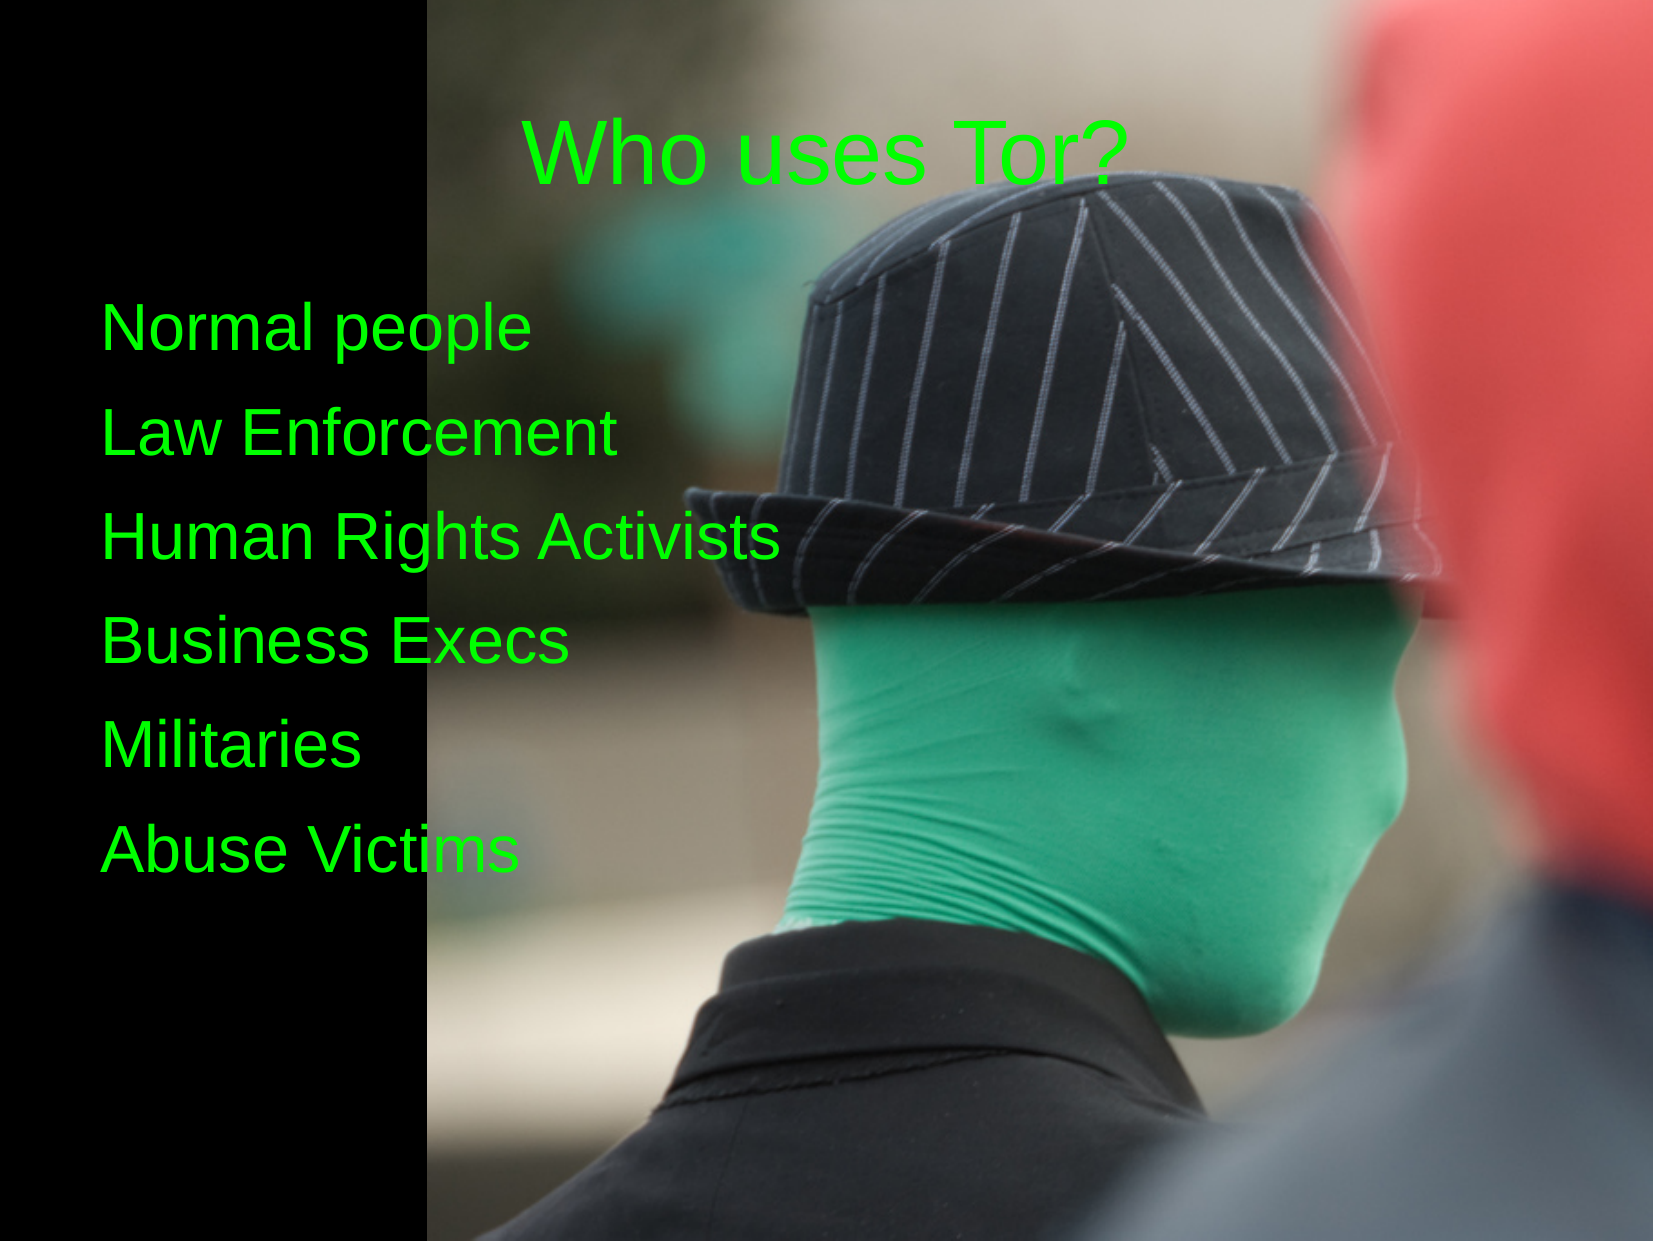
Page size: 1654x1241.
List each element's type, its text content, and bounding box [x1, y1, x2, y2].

title Who uses Tor? [82, 49, 1571, 257]
list Normal people Law Enforcement Human Rights Activists Business Execs Militaries Abuse Victims [82, 290, 809, 1109]
text_box [0, 0, 427, 1241]
picture [427, 0, 1653, 1241]
